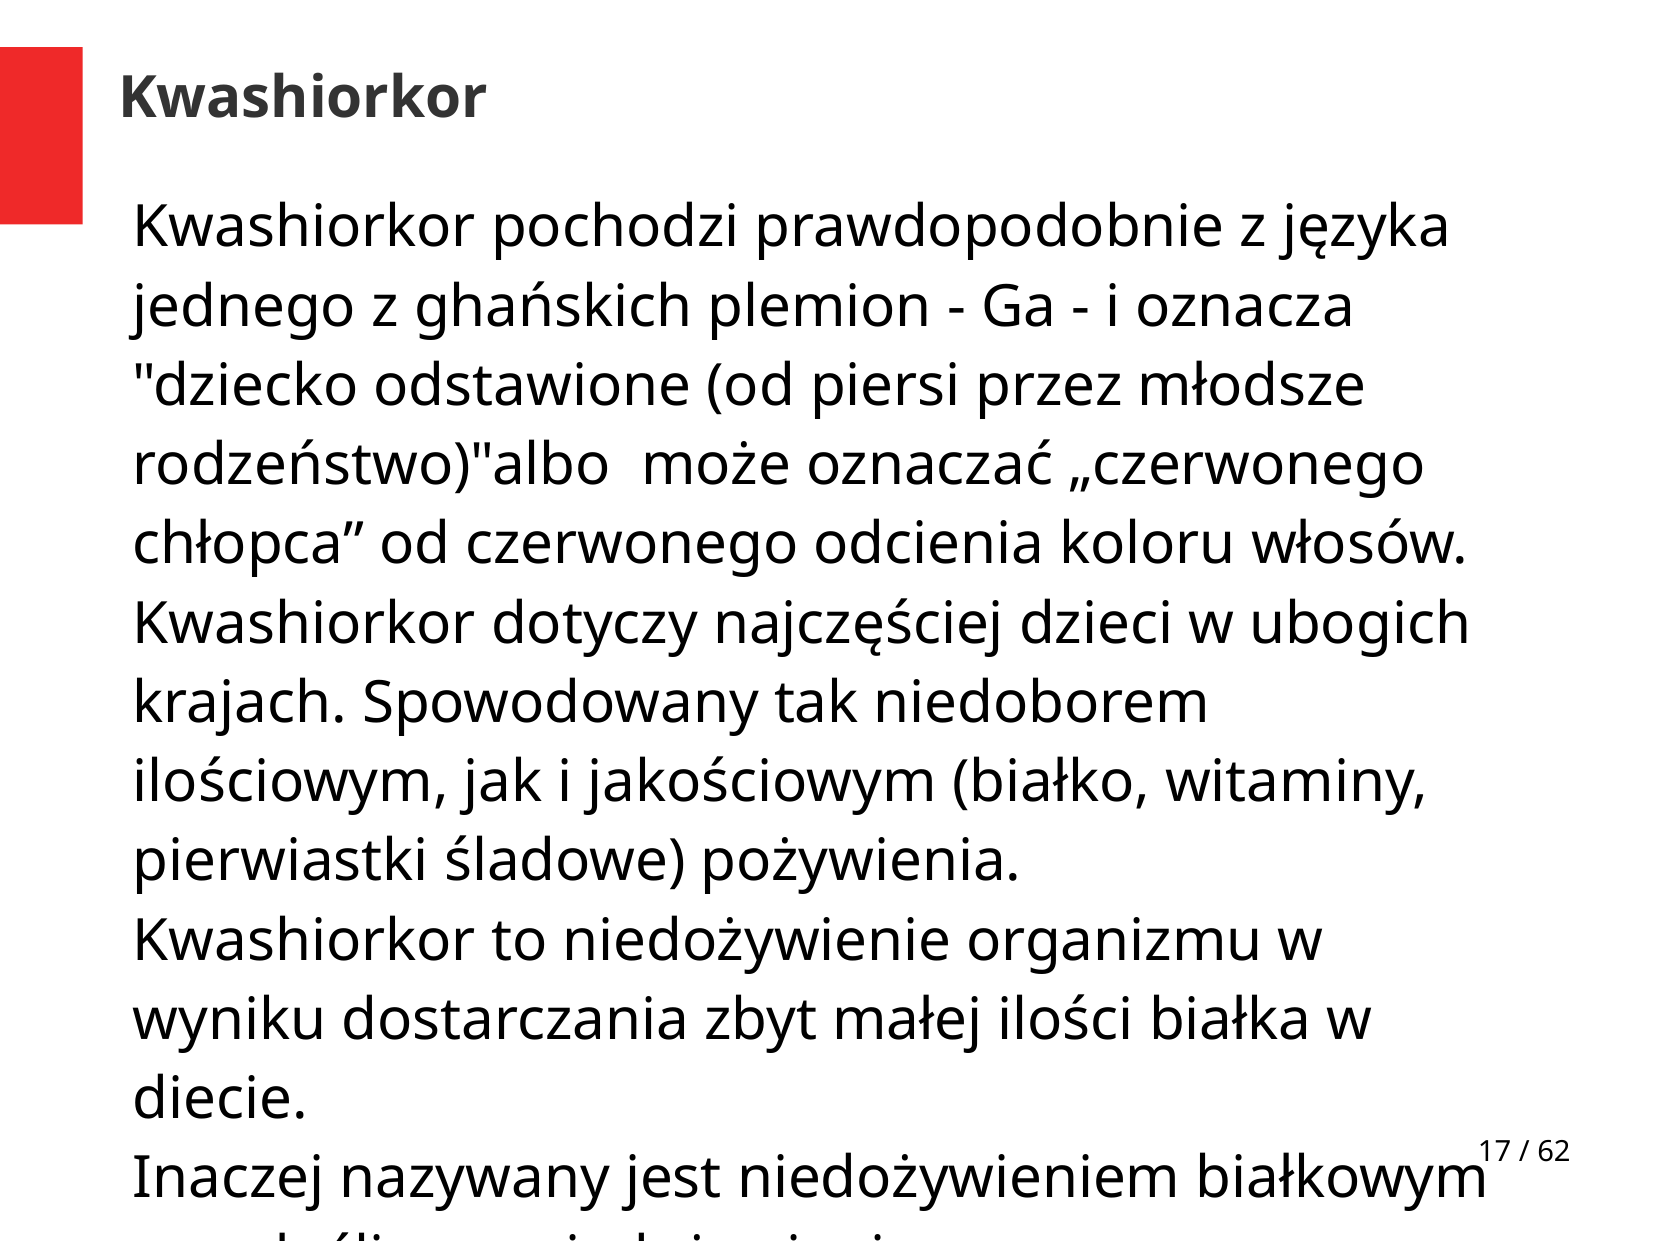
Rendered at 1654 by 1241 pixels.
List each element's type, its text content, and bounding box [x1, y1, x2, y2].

text_box Kwashiorkor pochodzi prawdopodobnie z języka jednego z ghańskich plemion - Ga - i oznacza "dziecko odstawione (od piersi przez młodsze rodzeństwo)"albo może oznaczać „czerwonego chłopca” od czerwonego odcienia koloru włosów. Kwashiorkor dotyczy najczęściej dzieci w ubogich krajach. Spowodowany tak niedoborem ilościowym, jak i jakościowym (białko, witaminy, pierwiastki śladowe) pożywienia. Kwashiorkor to niedożywienie organizmu w wyniku dostarczania zbyt małej ilości białka w diecie. Inaczej nazywany jest niedożywieniem białkowym czy złośliwym niedożywieniem. [118, 177, 1548, 1241]
title Kwashiorkor [118, 0, 1571, 189]
